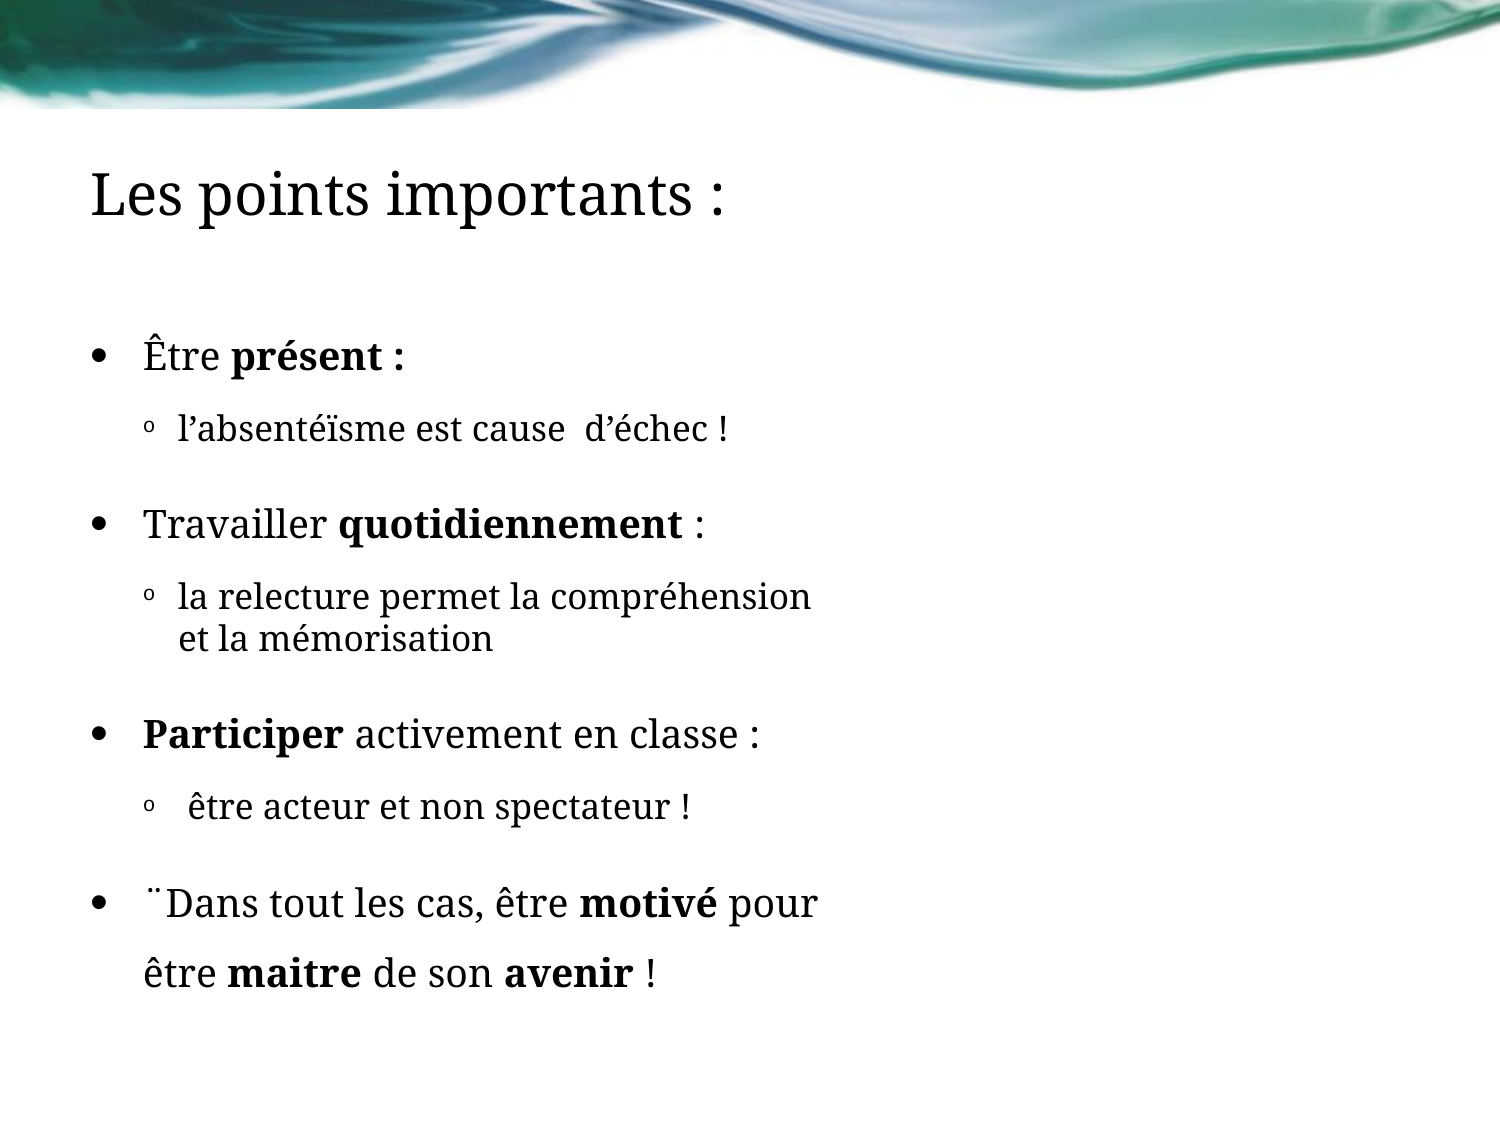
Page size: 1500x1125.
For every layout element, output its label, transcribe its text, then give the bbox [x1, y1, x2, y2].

list Être présent : l’absentéïsme est cause d’échec ! Travailler quotidiennement : la relecture permet la compréhension et la mémorisation Participer activement en classe : être acteur et non spectateur ! ¨Dans tout les cas, être motivé pour être maitre de son avenir ! [75, 299, 838, 1005]
title Les points importants : [75, 149, 838, 299]
picture [1, 0, 1500, 109]
